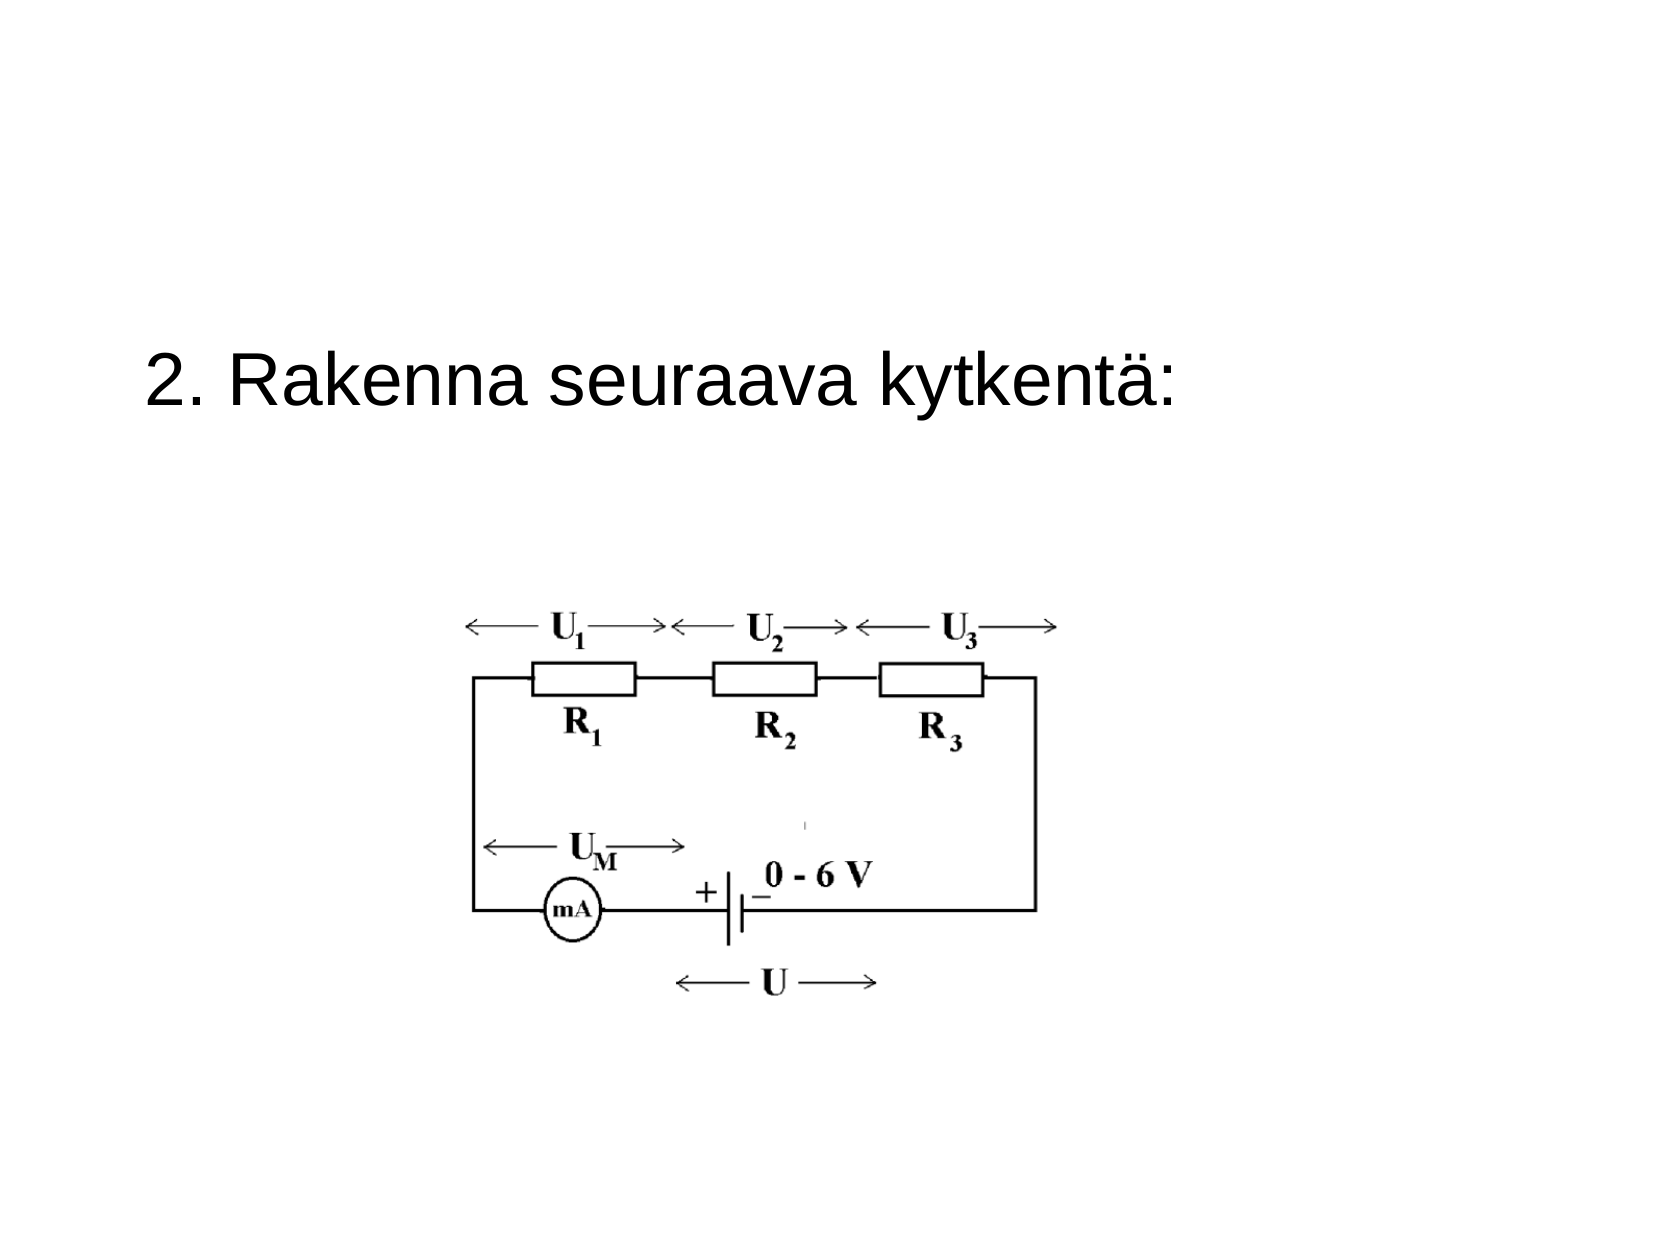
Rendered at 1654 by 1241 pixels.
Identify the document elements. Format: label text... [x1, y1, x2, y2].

text_box 2. Rakenna seuraava kytkentä: [129, 326, 1194, 426]
picture [375, 525, 1146, 1123]
